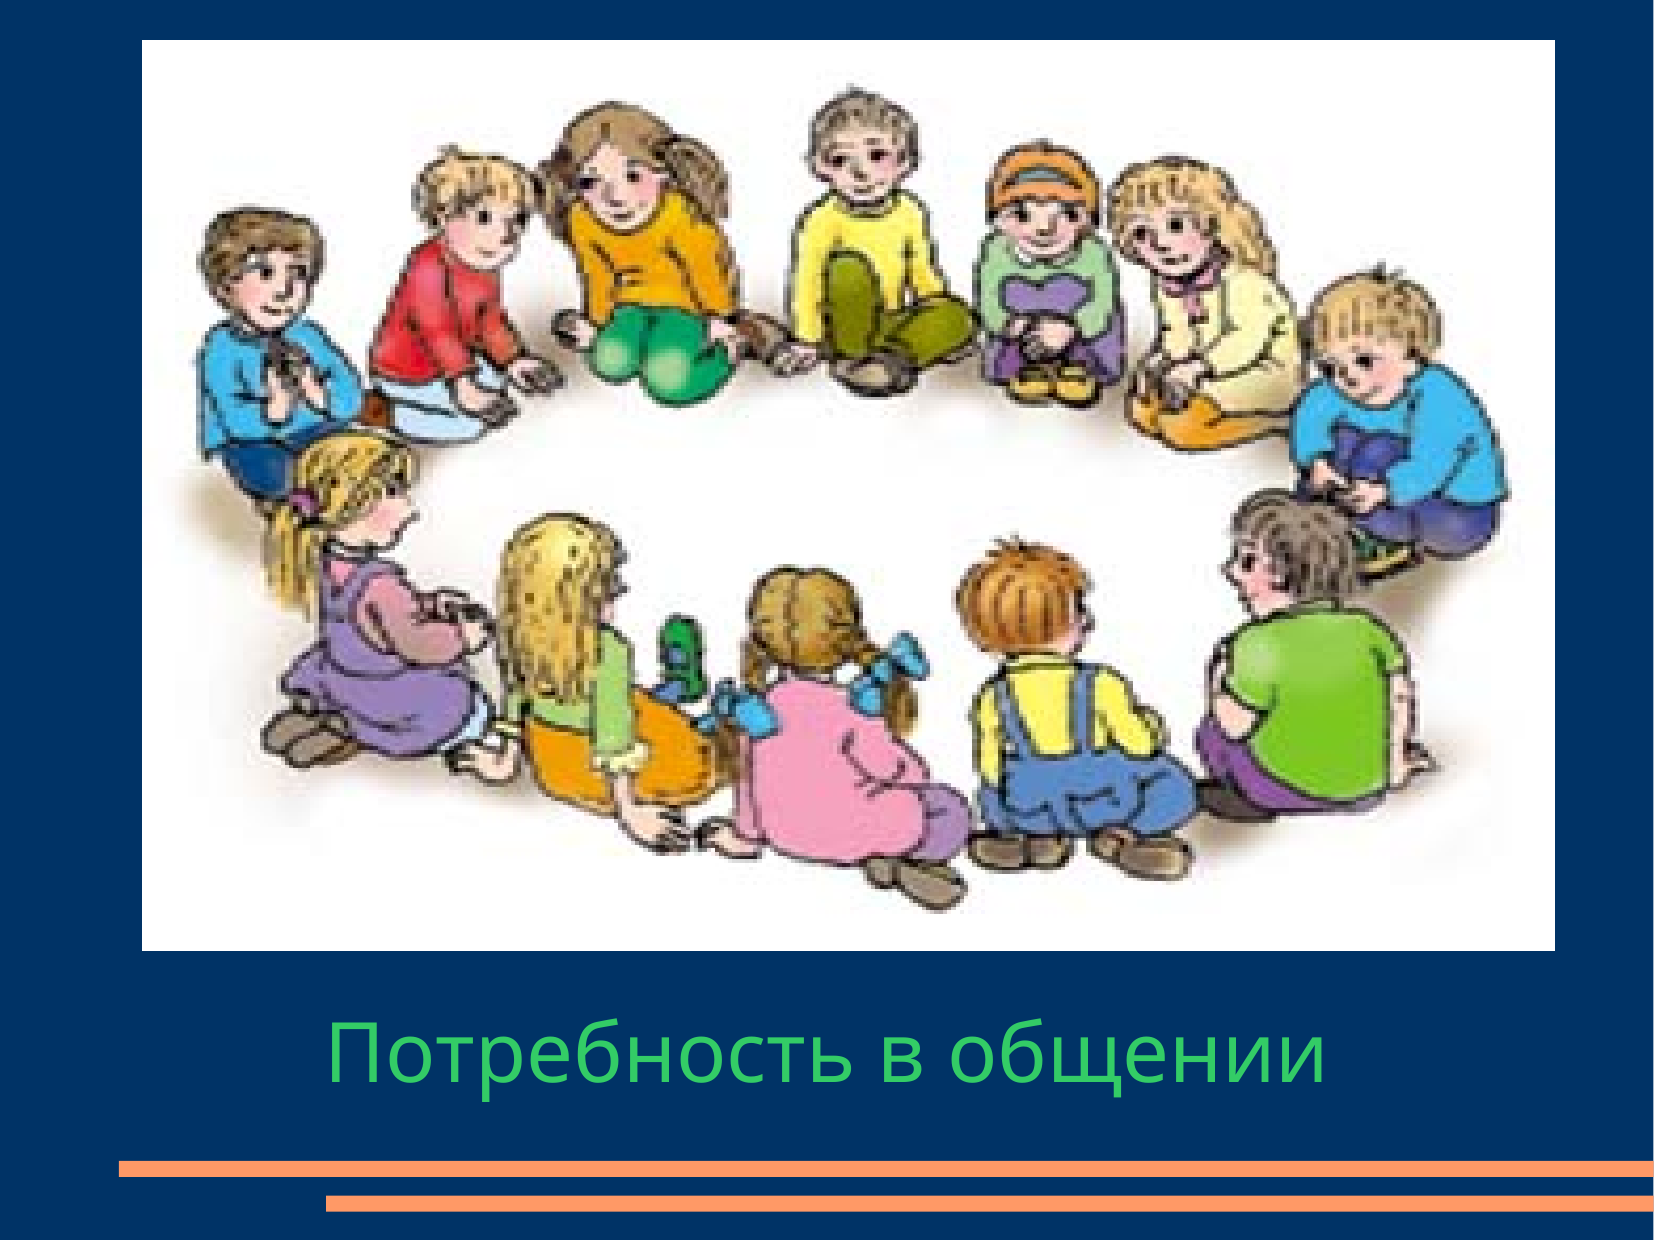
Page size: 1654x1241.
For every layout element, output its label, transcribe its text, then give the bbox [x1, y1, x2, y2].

subtitle Потребность в общении [121, 968, 1534, 1132]
picture [142, 40, 1555, 951]
